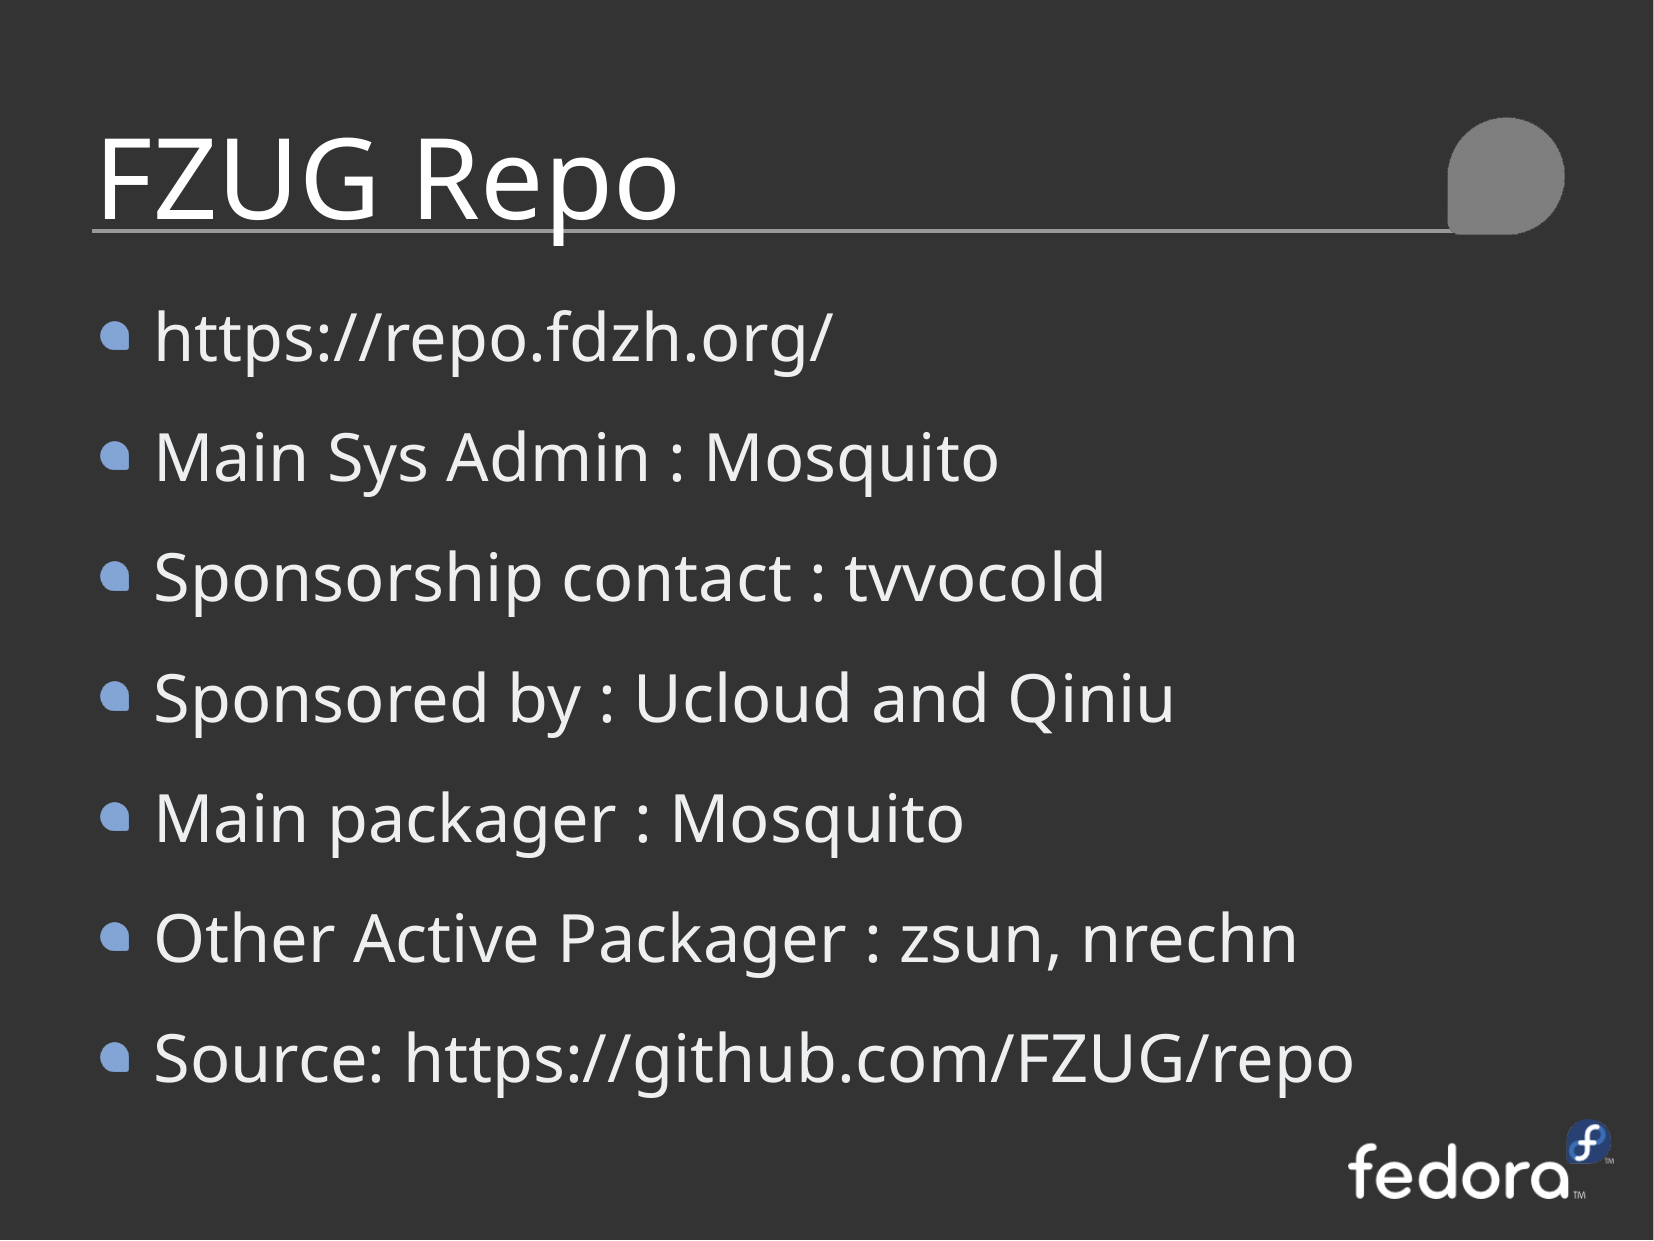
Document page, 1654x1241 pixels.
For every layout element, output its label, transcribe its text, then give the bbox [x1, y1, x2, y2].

picture [1447, 117, 1565, 235]
list https://repo.fdzh.org/ Main Sys Admin : Mosquito Sponsorship contact : tvvocold Sponsored by : Ucloud and Qiniu Main packager : Mosquito Other Active Packager : zsun, nrechn Source: https://github.com/FZUG/repo [82, 290, 1571, 1094]
picture [1348, 1119, 1614, 1199]
title FZUG Repo [94, 100, 1426, 251]
